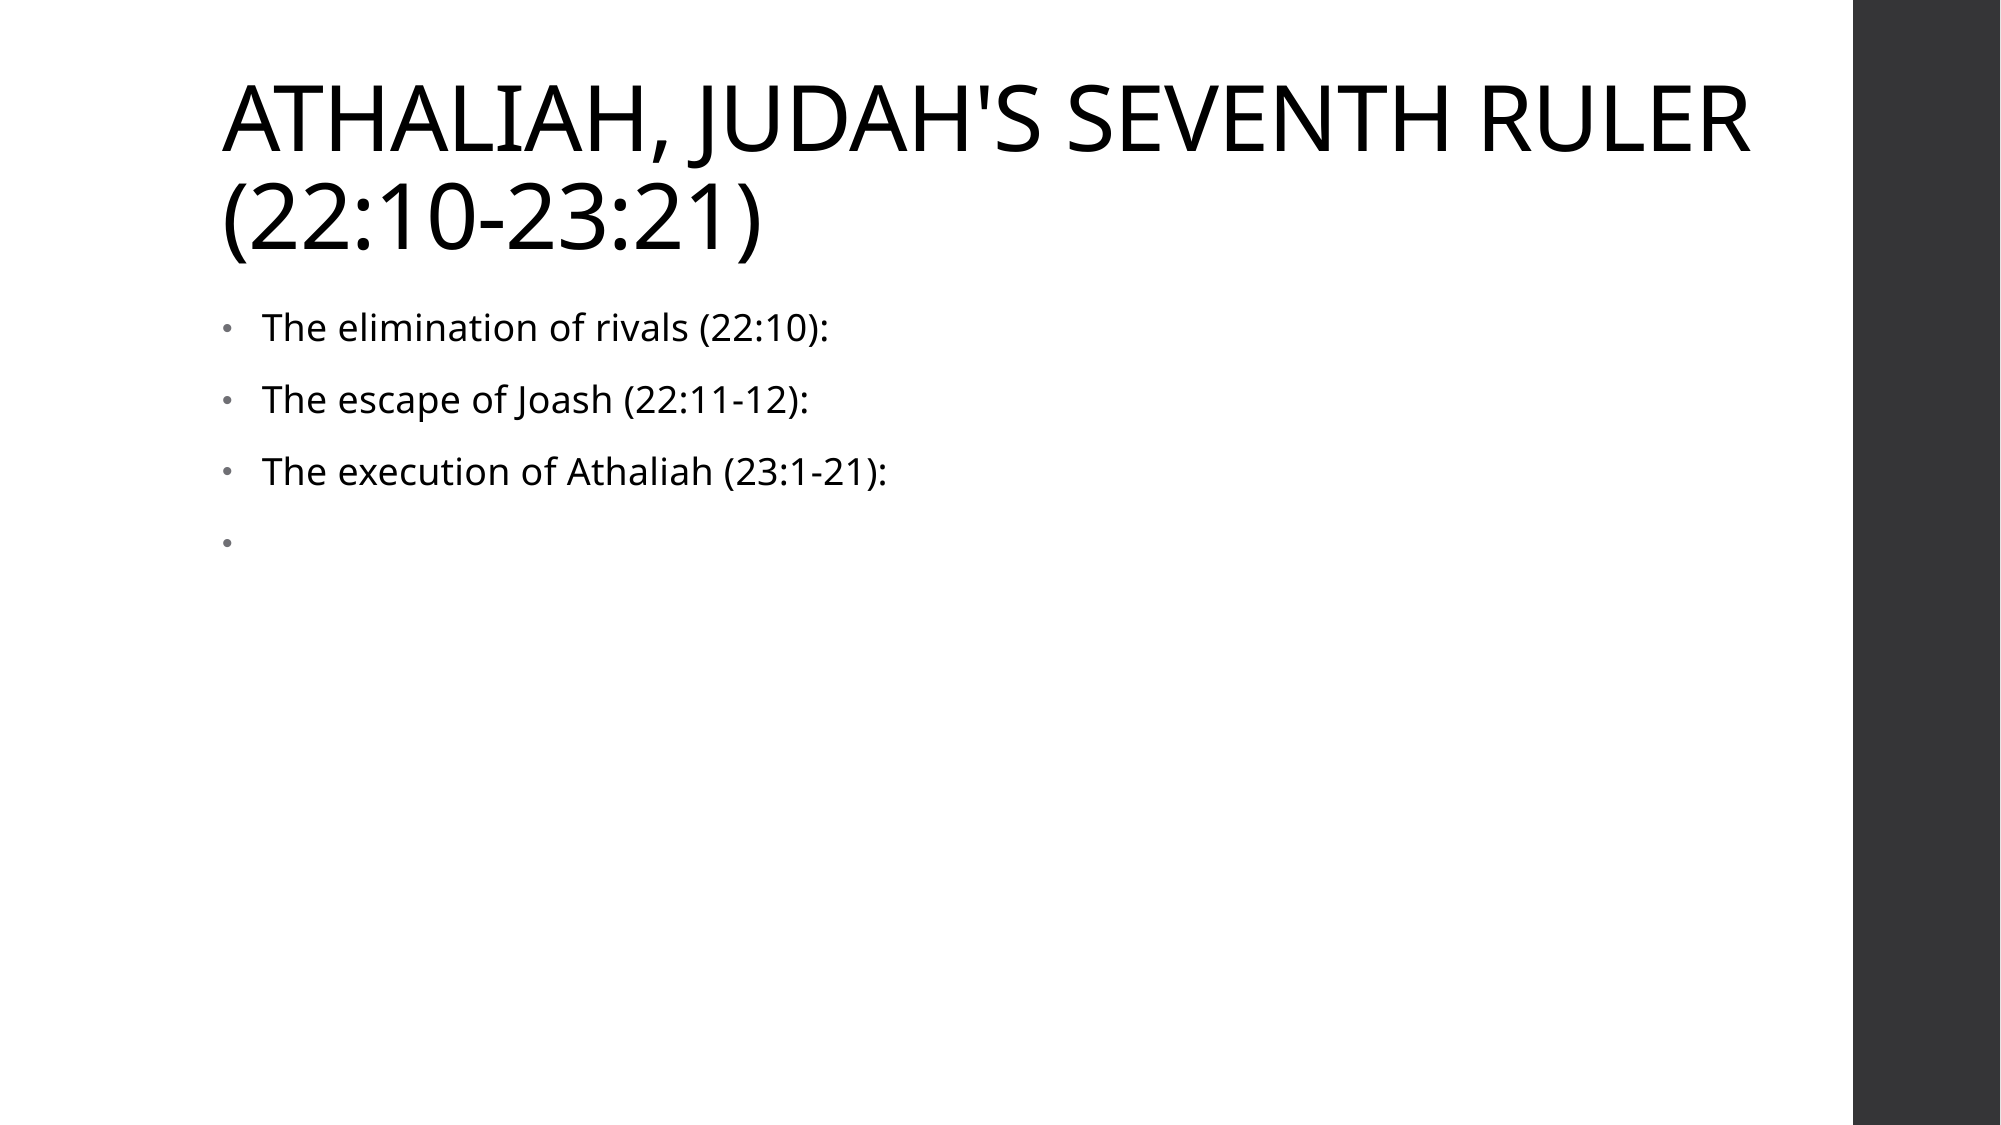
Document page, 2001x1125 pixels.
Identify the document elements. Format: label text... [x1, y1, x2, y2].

list The elimination of rivals (22:10): The escape of Joash (22:11-12): The execution of Athaliah (23:1-21): [206, 299, 1617, 1014]
title ATHALIAH, JUDAH'S SEVENTH RULER (22:10-23:21) [206, 60, 1797, 278]
